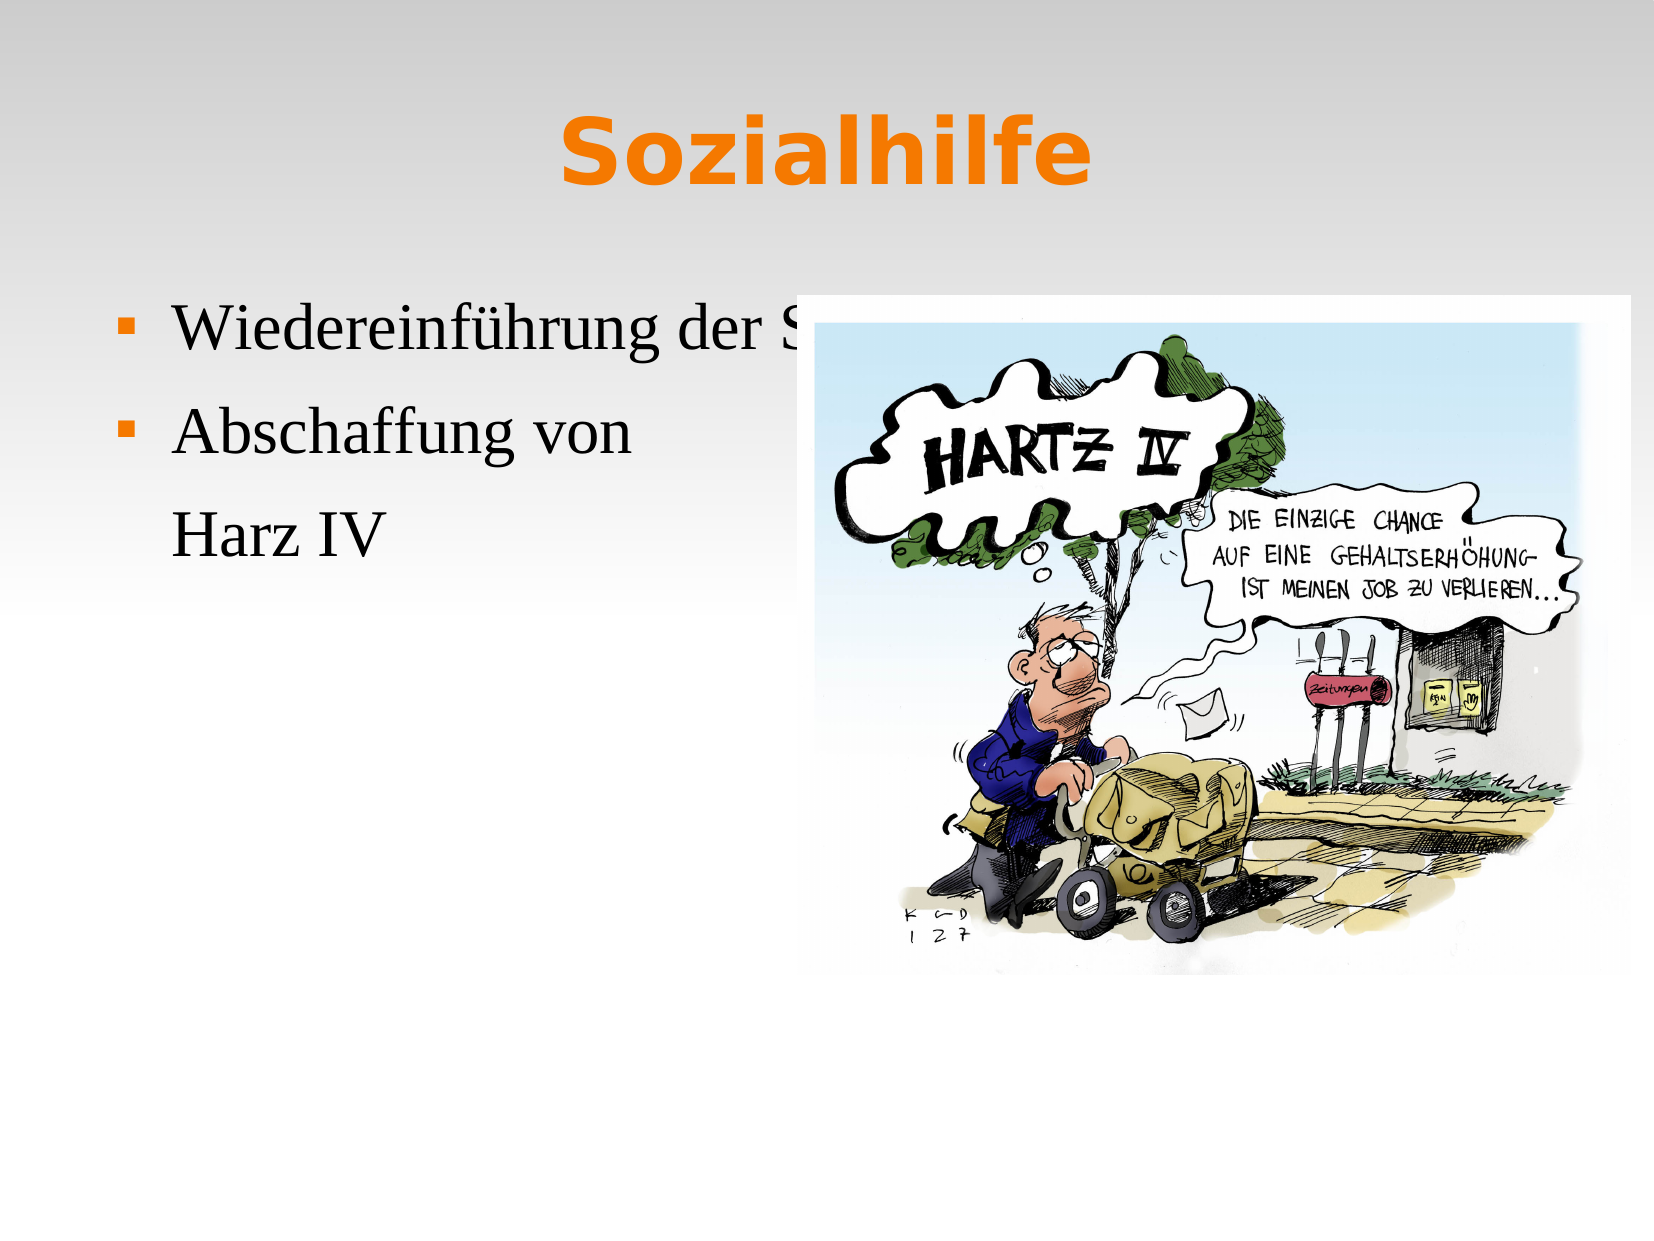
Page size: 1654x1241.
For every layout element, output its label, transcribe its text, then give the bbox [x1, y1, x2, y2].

list Wiedereinführung der Sozialhilfe für Bedürftige Abschaffung von Harz IV [82, 290, 809, 1109]
title Sozialhilfe [82, 49, 1571, 257]
picture [797, 295, 1631, 975]
